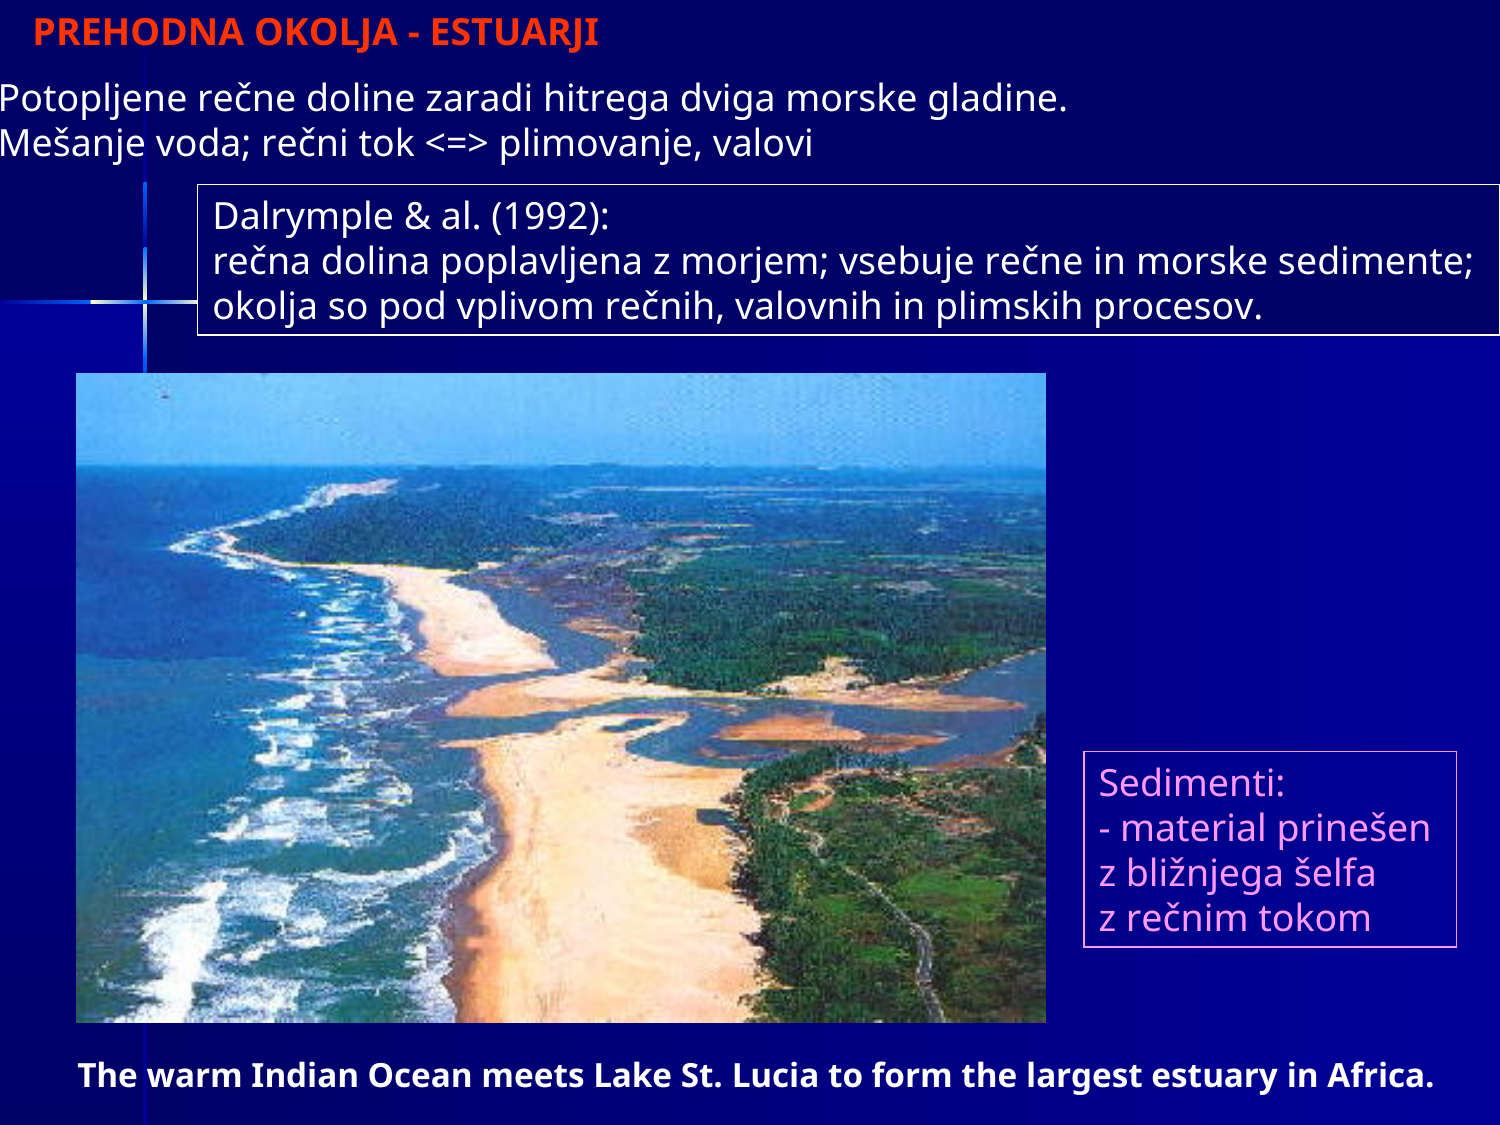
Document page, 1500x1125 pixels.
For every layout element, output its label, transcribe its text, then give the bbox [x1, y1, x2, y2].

text_box The warm Indian Ocean meets Lake St. Lucia to form the largest estuary in Africa. [62, 1046, 1452, 1103]
text_box PREHODNA OKOLJA - ESTUARJI [17, 0, 615, 61]
picture [76, 373, 1046, 1023]
text_box Potopljene rečne doline zaradi hitrega dviga morske gladine. Mešanje voda; rečni tok <=> plimovanje, valovi [0, 66, 1085, 172]
text_box Sedimenti: - material prinešen z bližnjega šelfa z rečnim tokom [1083, 751, 1457, 947]
text_box Dalrymple & al. (1992): rečna dolina poplavljena z morjem; vsebuje rečne in morske sedimente; okolja so pod vplivom rečnih, valovnih in plimskih procesov. [197, 184, 1500, 336]
